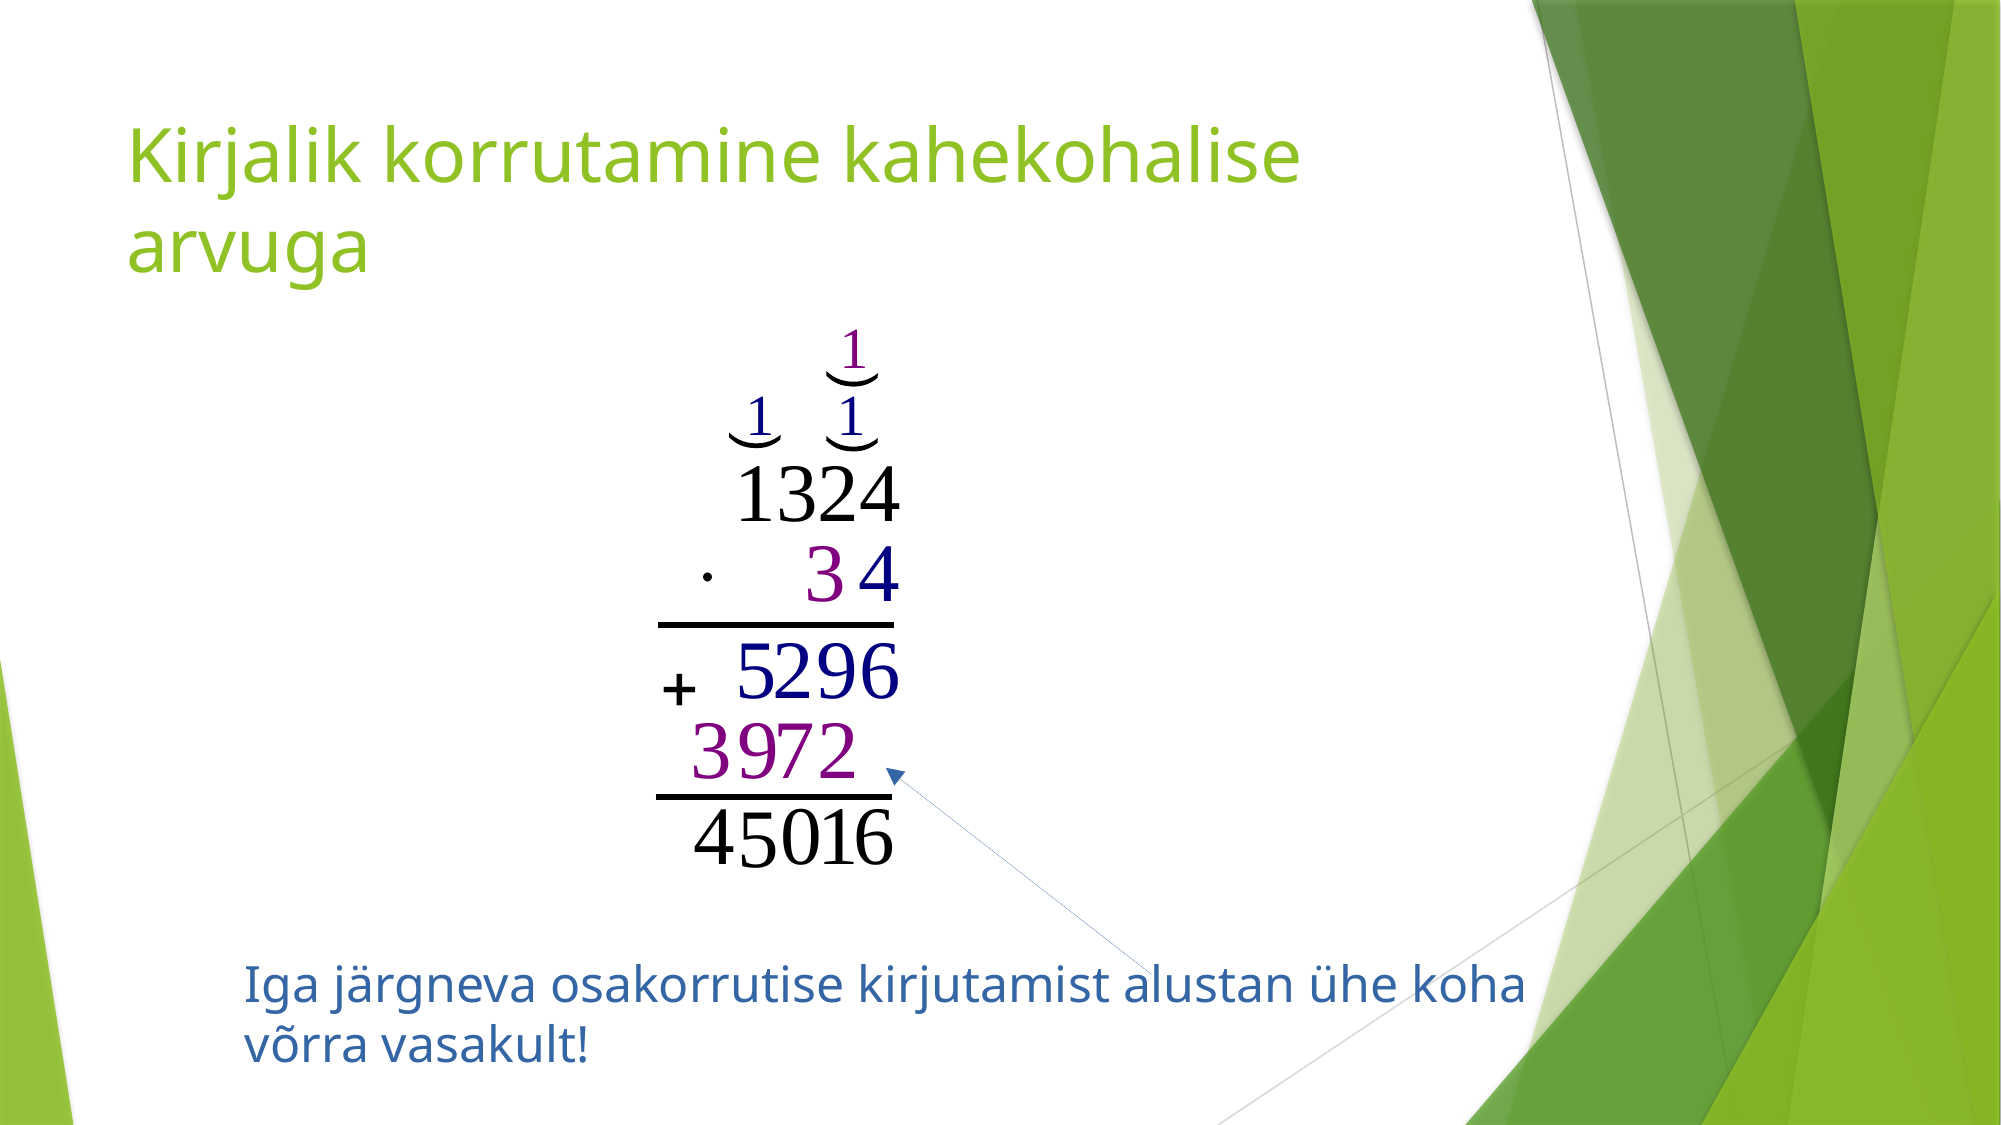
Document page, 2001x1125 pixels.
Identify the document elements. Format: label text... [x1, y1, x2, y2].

text_box [872, 438, 878, 447]
text_box Iga järgneva osakorrutise kirjutamist alustan ühe koha võrra vasakult! [230, 944, 1544, 1080]
title Kirjalik korrutamine kahekohalise arvuga [111, 99, 1522, 317]
chart [833, 316, 875, 381]
text_box [826, 436, 831, 445]
text_box [729, 432, 739, 445]
chart [654, 625, 909, 886]
chart [679, 383, 910, 620]
text_box [826, 371, 878, 387]
